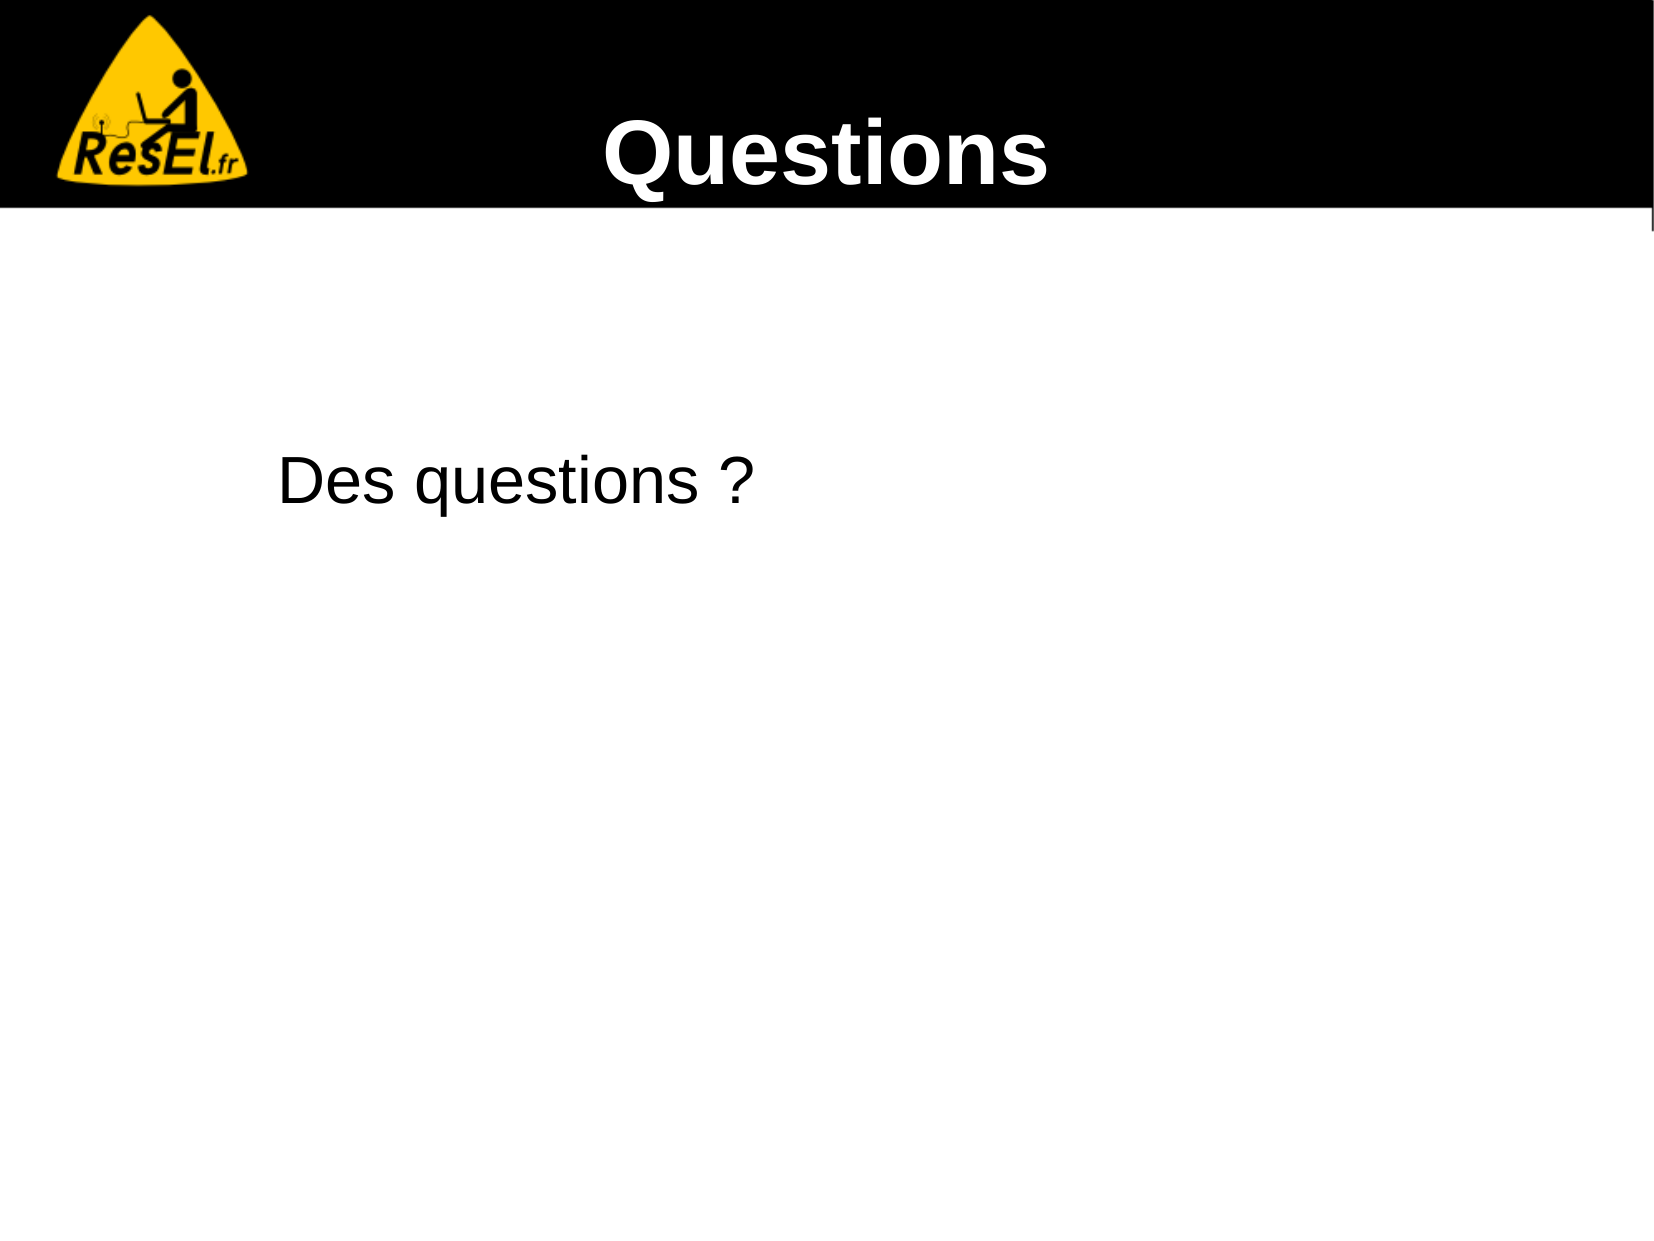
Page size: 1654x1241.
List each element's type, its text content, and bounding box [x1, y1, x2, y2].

title Questions [82, 49, 1571, 257]
picture [0, 0, 1654, 1241]
list Des questions ? [206, 442, 1565, 1093]
